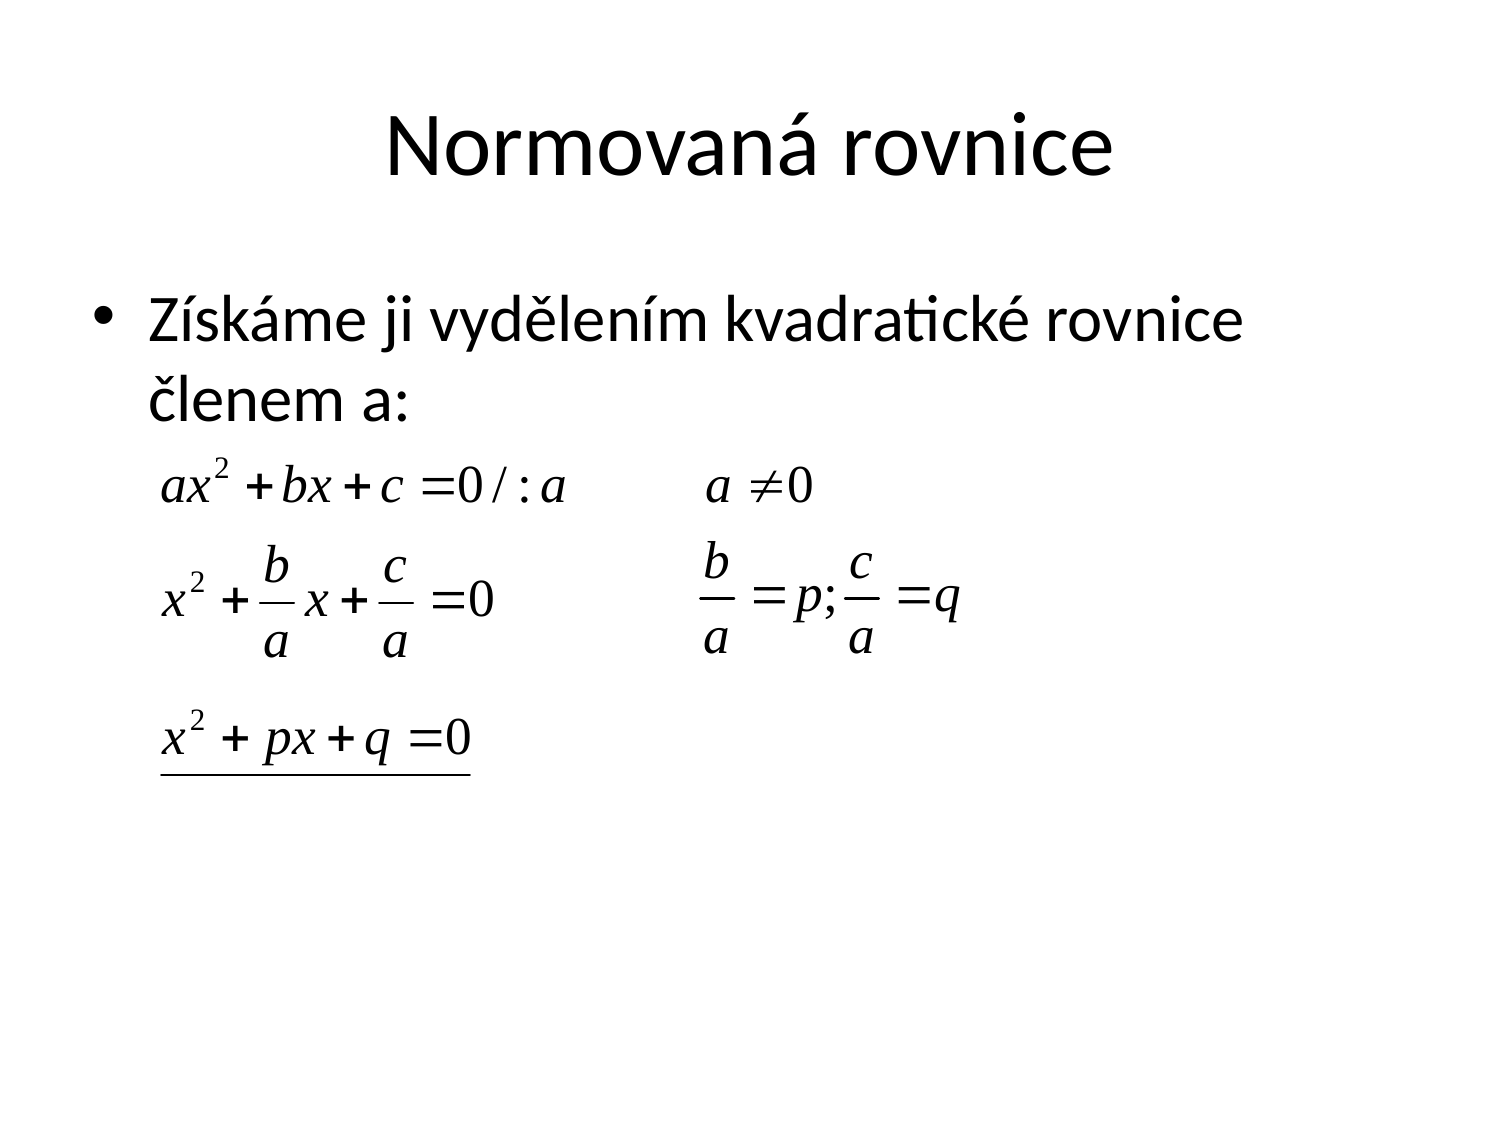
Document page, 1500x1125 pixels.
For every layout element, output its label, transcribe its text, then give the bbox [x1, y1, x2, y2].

chart [697, 453, 822, 516]
chart [152, 445, 576, 668]
chart [691, 527, 972, 666]
title Normovaná rovnice [75, 45, 1426, 233]
chart [152, 696, 482, 786]
list Získáme ji vydělením kvadratické rovnice členem a: [76, 267, 1427, 1010]
